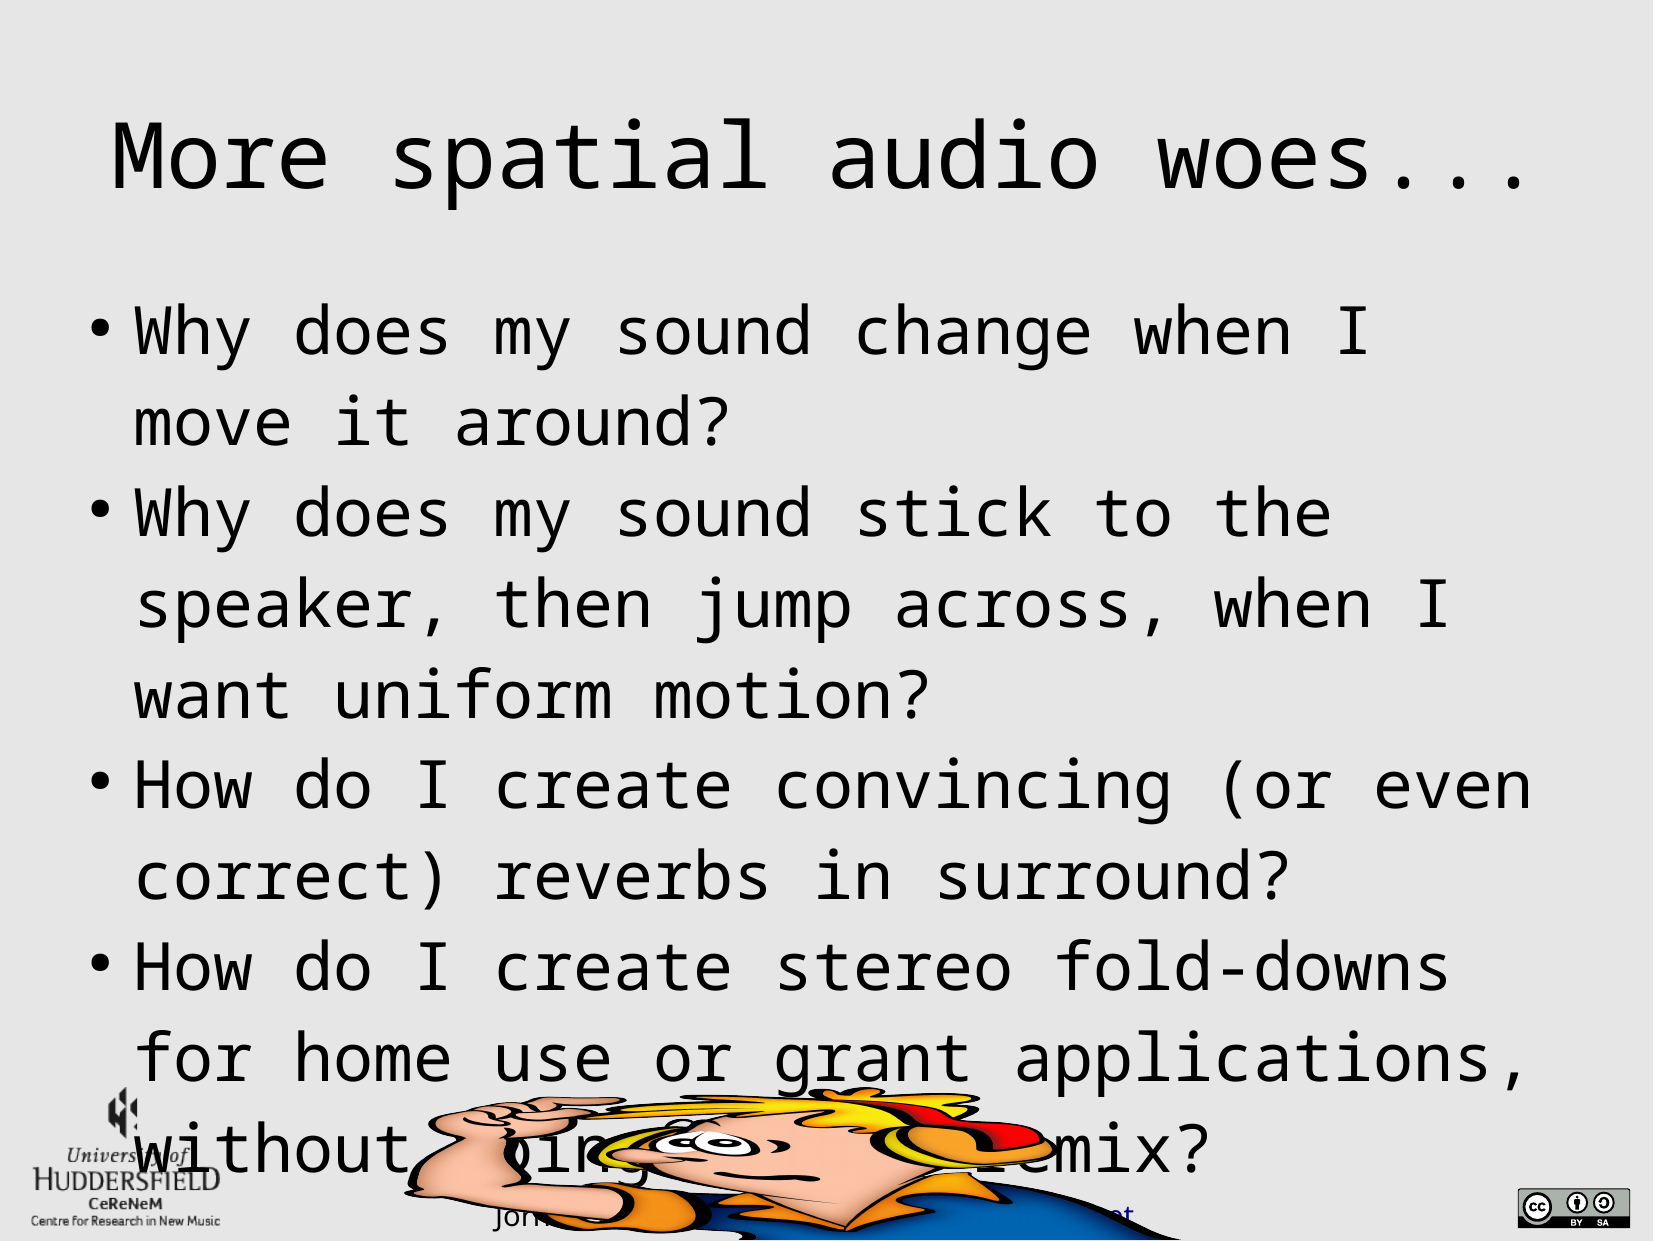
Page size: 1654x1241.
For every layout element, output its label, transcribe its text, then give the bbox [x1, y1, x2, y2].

title More spatial audio woes... [82, 49, 1571, 257]
picture [404, 1087, 1181, 1240]
picture [31, 1087, 222, 1229]
text_box Why does my sound change when I move it around? Why does my sound stick to the speaker, then jump across, when I want uniform motion? How do I create convincing (or even correct) reverbs in surround? How do I create stereo fold-downs for home use or grant applications, without doing a full remix? [73, 276, 1574, 1070]
